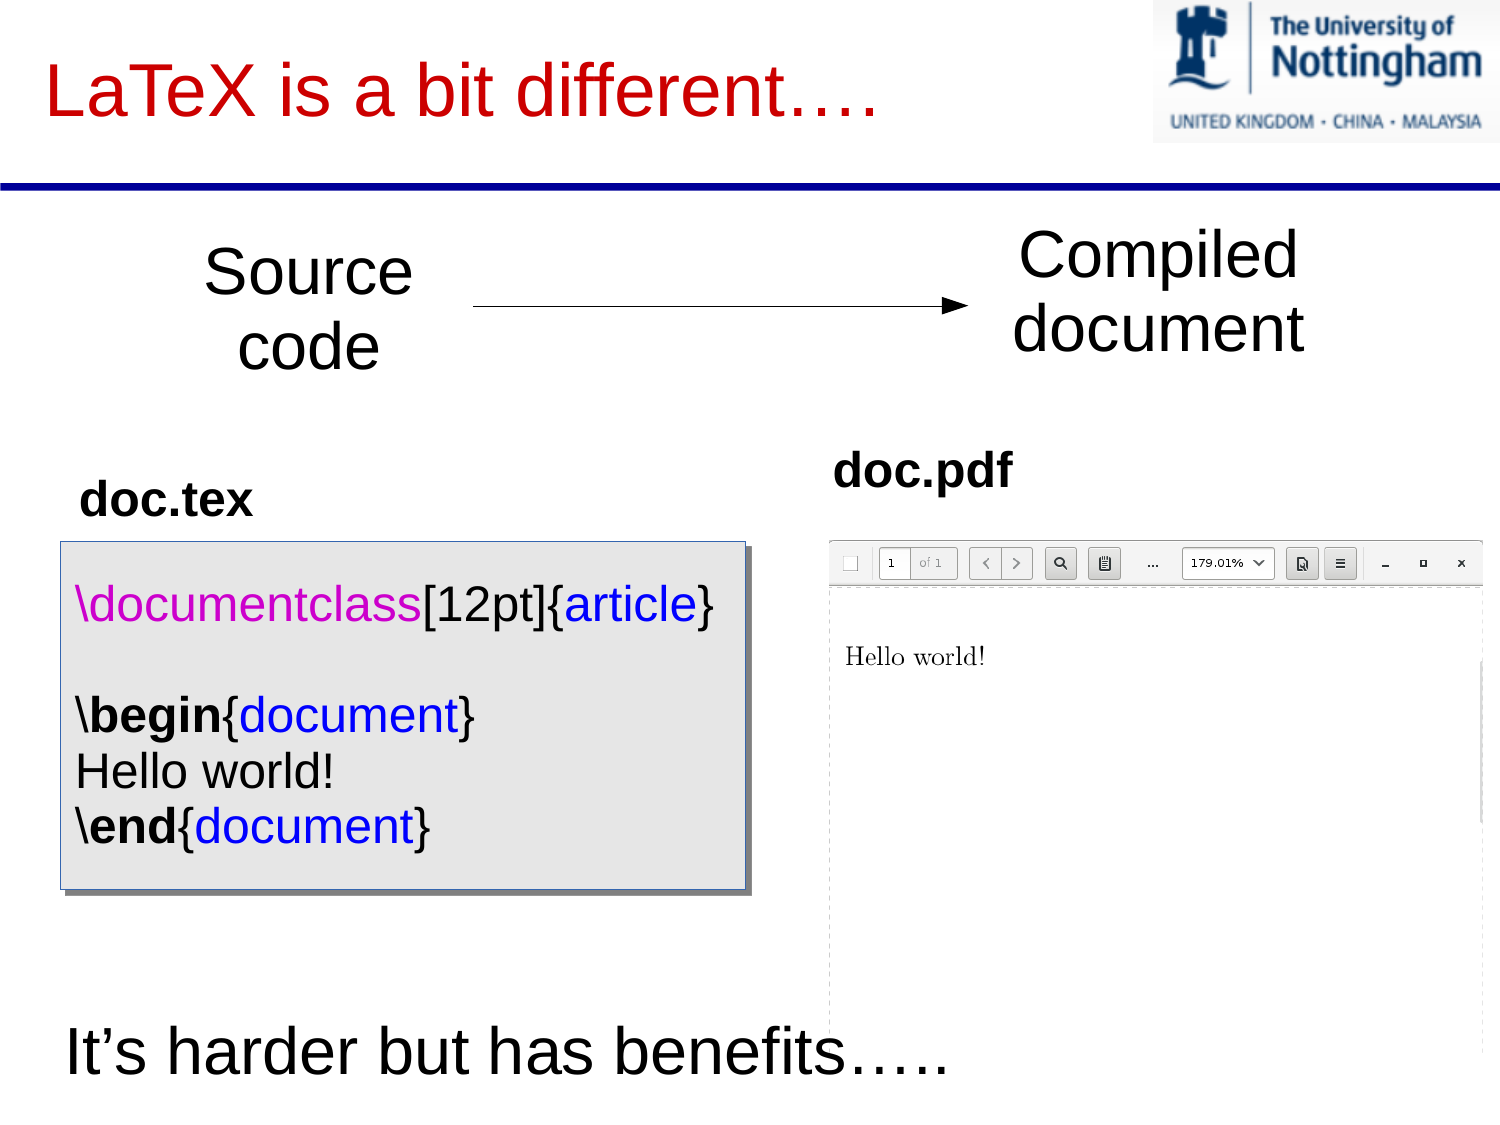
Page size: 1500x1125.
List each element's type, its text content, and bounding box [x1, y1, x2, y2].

text_box It’s harder but has benefits….. [14, 1006, 1382, 1097]
text_box doc.tex [28, 463, 303, 535]
text_box LaTeX is a bit different…. [29, 40, 1124, 224]
text_box Compiled document [865, 209, 1417, 374]
text_box Source code [119, 227, 464, 392]
picture [1153, 0, 1500, 143]
text_box doc.pdf [782, 434, 1057, 506]
text_box \documentclass[12pt]{article} \begin{document} Hello world! \end{document} [60, 541, 746, 890]
picture [829, 540, 1483, 1053]
